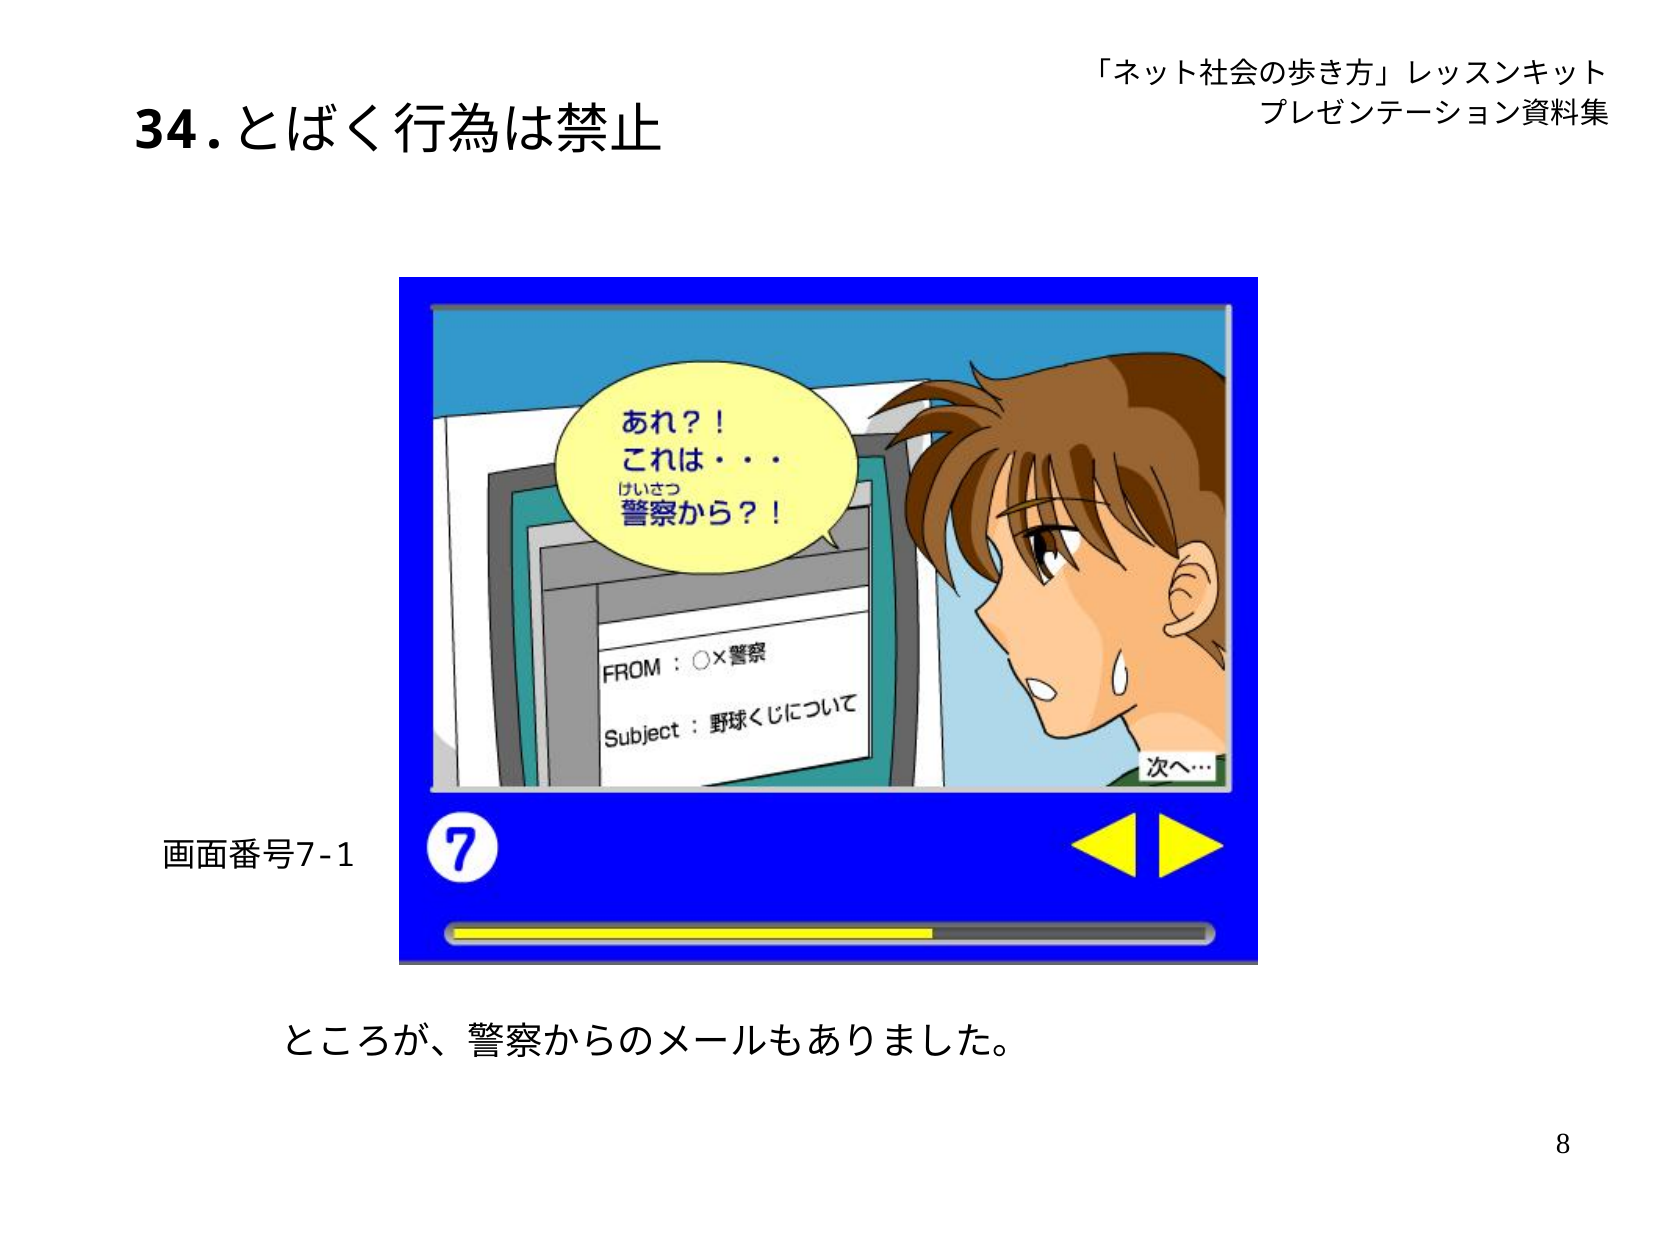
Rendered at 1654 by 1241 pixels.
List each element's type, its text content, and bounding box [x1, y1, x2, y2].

text_box 34.とばく行為は禁止 [118, 88, 1241, 169]
text_box 「ネット社会の歩き方」レッスンキット プレゼンテーション資料集 [1062, 44, 1625, 139]
picture [399, 277, 1258, 965]
text_box ところが、警察からのメールもありました。 [265, 1003, 1447, 1074]
text_box 画面番号7-1 [147, 826, 384, 882]
